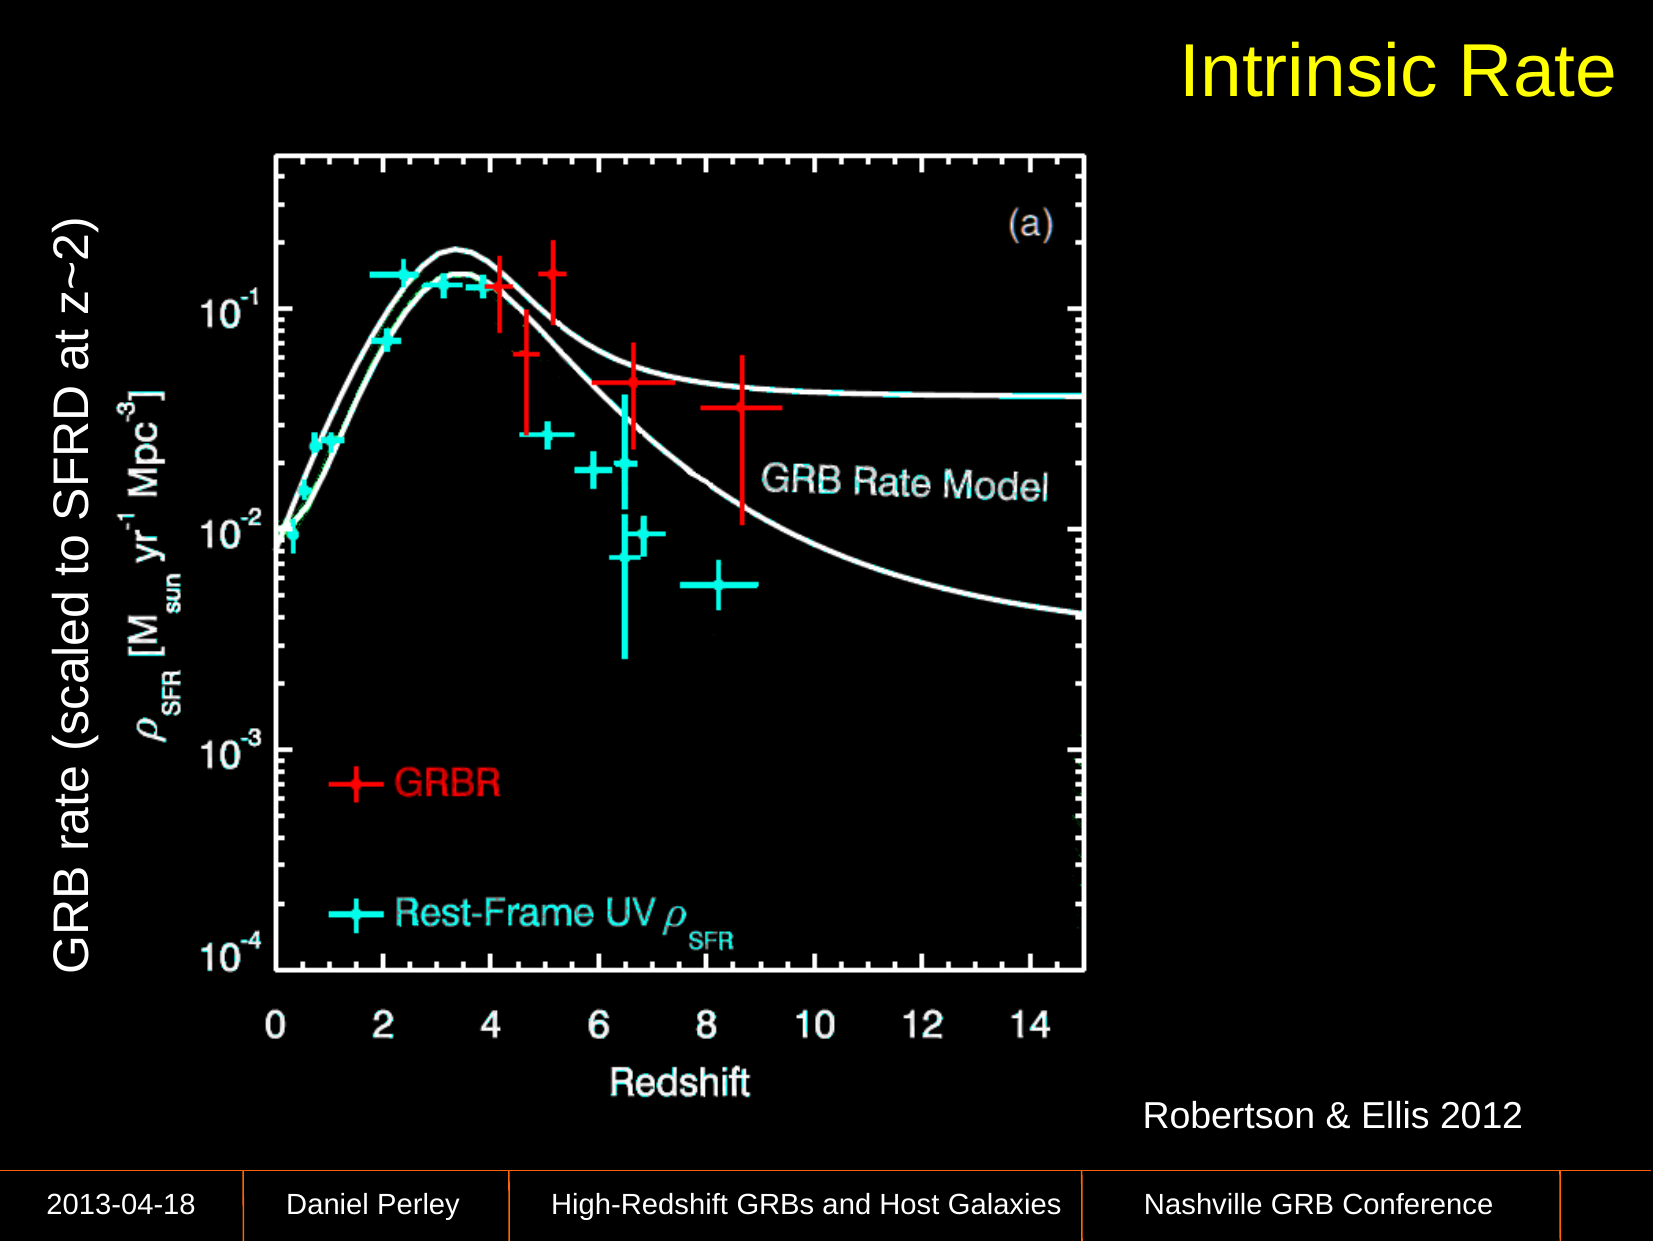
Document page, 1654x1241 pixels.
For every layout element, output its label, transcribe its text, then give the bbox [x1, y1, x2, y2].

title Intrinsic Rate [262, 27, 1618, 114]
picture [77, 149, 1126, 1102]
text_box GRB rate (scaled to SFRD at z~2) [36, 163, 107, 989]
text_box Robertson & Ellis 2012 [1128, 1087, 1653, 1145]
